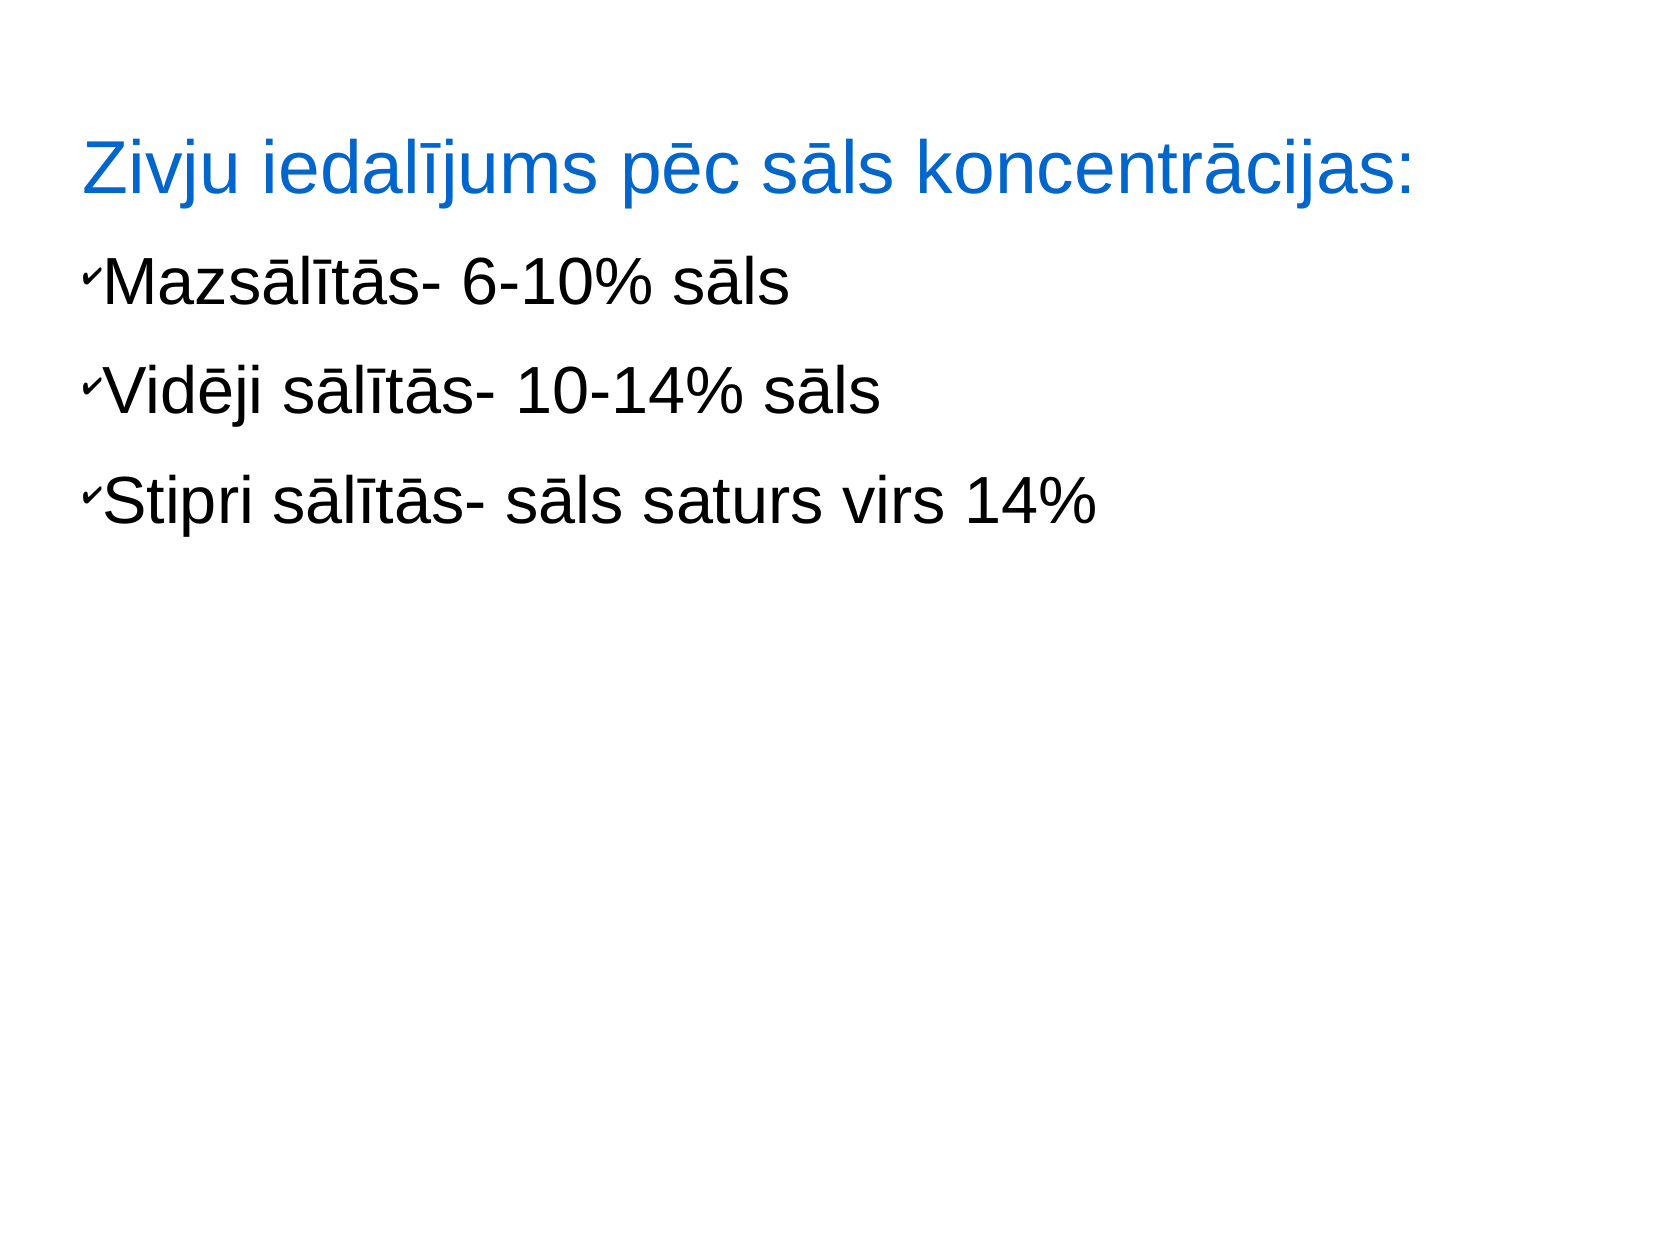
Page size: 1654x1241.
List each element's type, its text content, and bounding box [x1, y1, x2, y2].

list Zivju iedalījums pēc sāls koncentrācijas: Mazsālītās- 6-10% sāls Vidēji sālītās- 10-14% sāls Stipri sālītās- sāls saturs virs 14% [82, 118, 1571, 1109]
